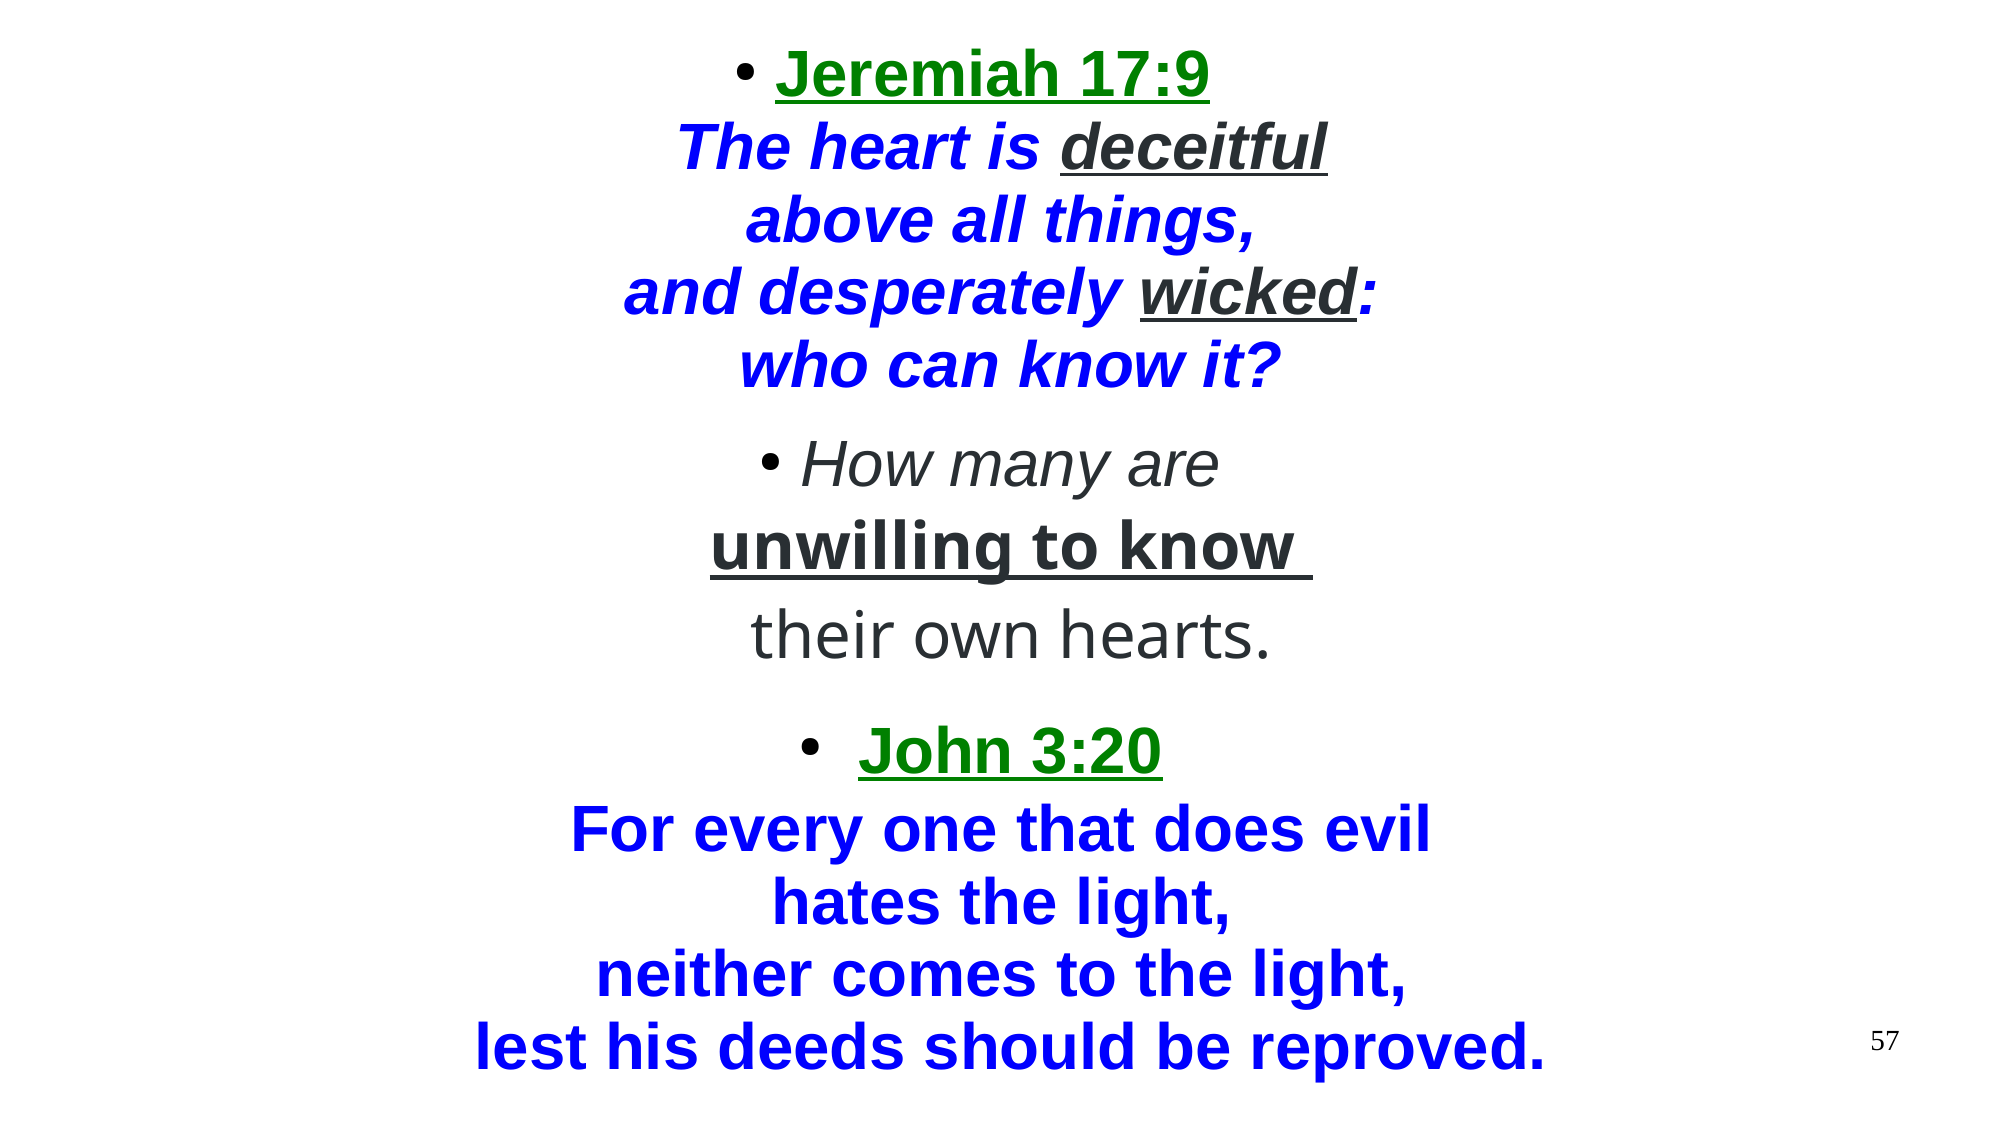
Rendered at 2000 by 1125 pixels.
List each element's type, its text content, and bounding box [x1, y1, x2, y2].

list Jeremiah 17:9 The heart is deceitful above all things, and desperately wicked: who can know it? How many are unwilling to know their own hearts. John 3:20 For every one that does evil hates the light, neither comes to the light, lest his deeds should be reproved. [37, 37, 1951, 1088]
